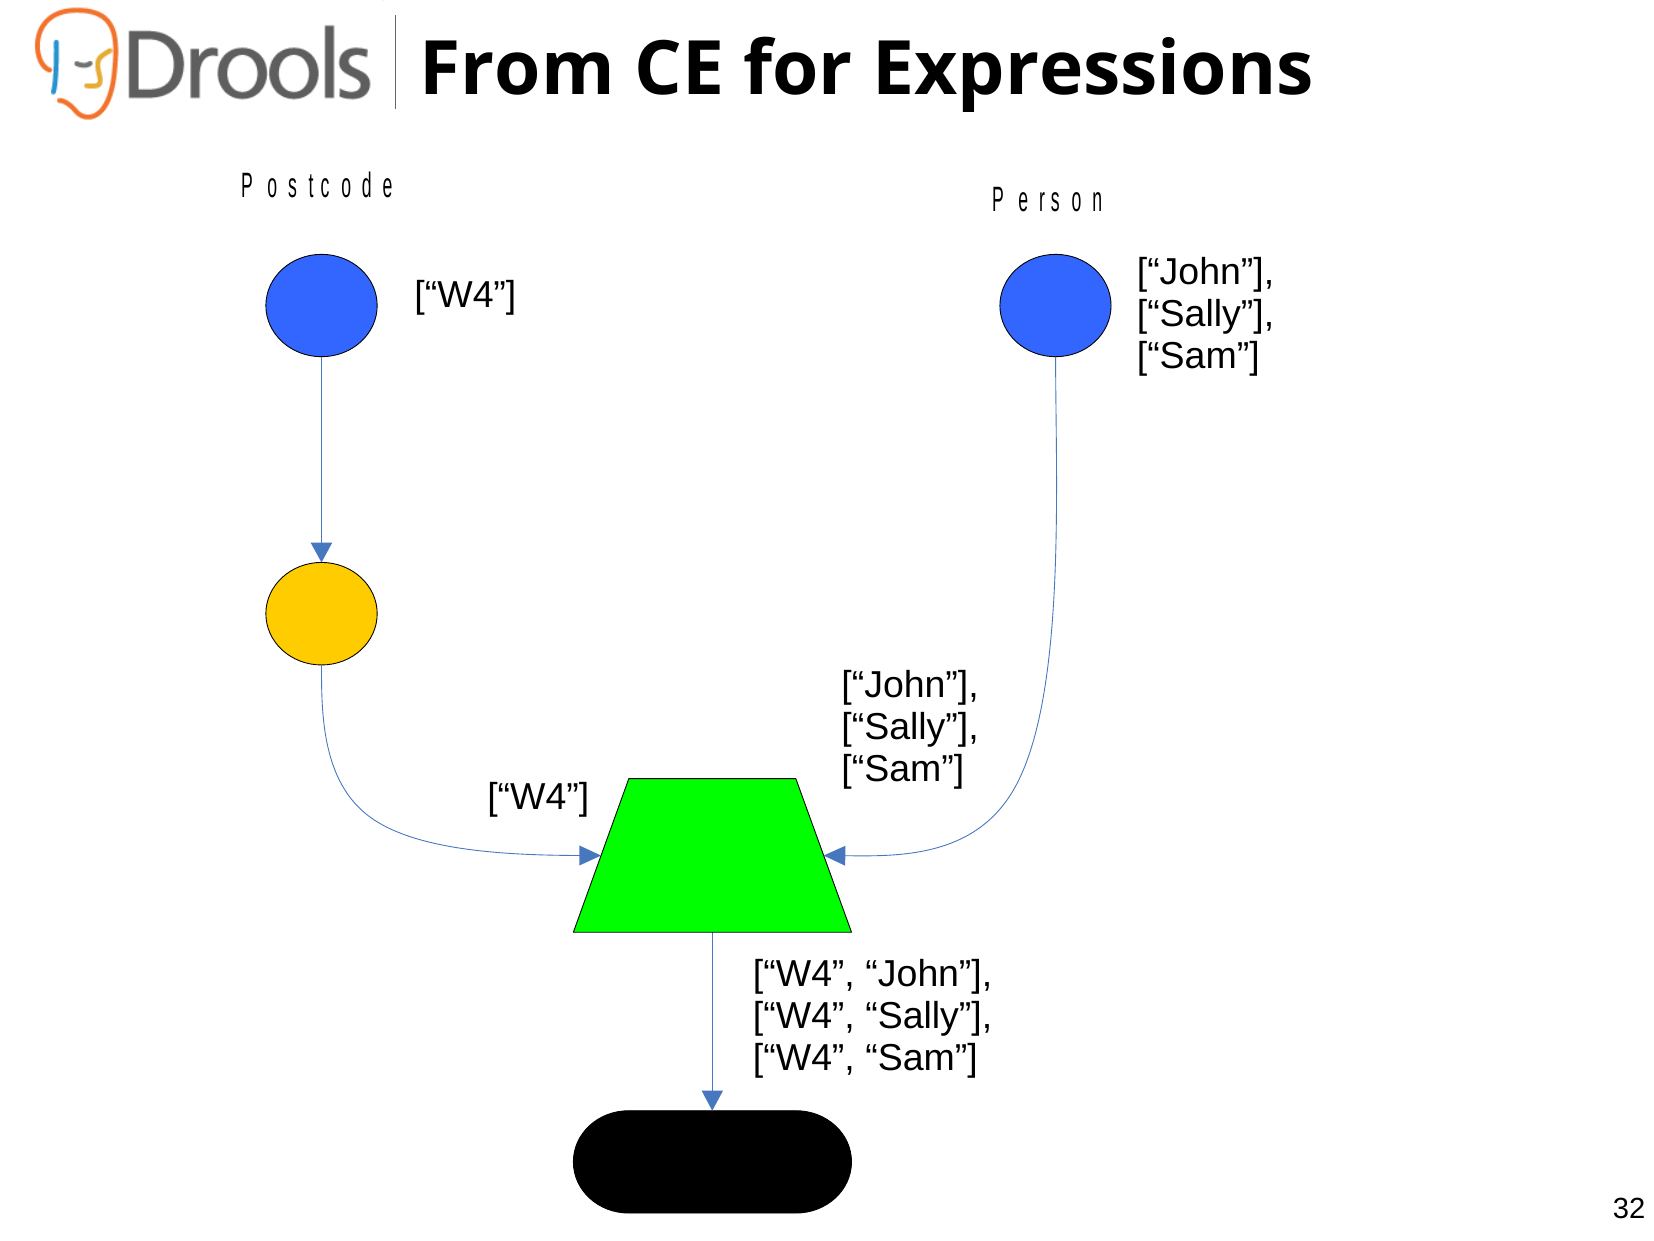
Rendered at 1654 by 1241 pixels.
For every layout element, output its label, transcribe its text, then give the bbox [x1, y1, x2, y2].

picture [29, 0, 384, 126]
text_box [“W4”] [472, 767, 605, 827]
text_box [“John”], [“Sally”], [“Sam”] [826, 656, 994, 798]
title From CE for Expressions [419, 12, 1630, 118]
text_box [“W4”] [399, 265, 532, 325]
picture [235, 154, 1123, 1218]
text_box [“W4”, “John”], [“W4”, “Sally”], [“W4”, “Sam”] [738, 944, 1008, 1086]
text_box [“John”], [“Sally”], [“Sam”] [1122, 242, 1290, 384]
